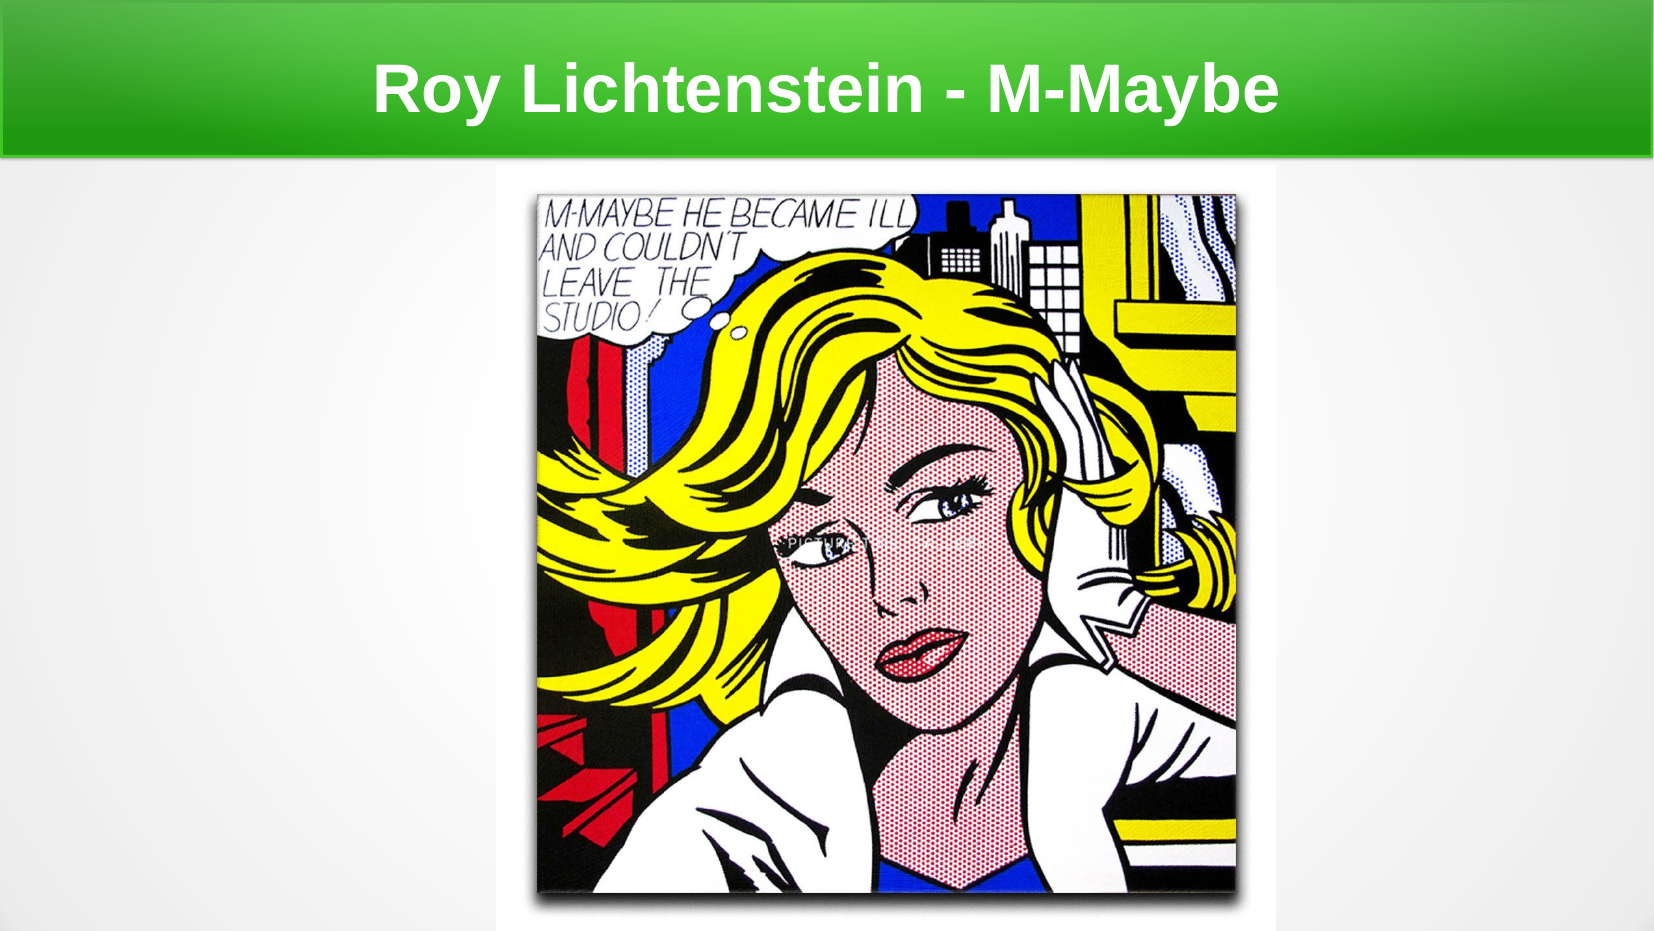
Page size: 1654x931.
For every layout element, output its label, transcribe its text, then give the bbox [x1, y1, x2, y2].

picture [496, 165, 1276, 931]
title Roy Lichtenstein - M-Maybe [82, 35, 1571, 142]
